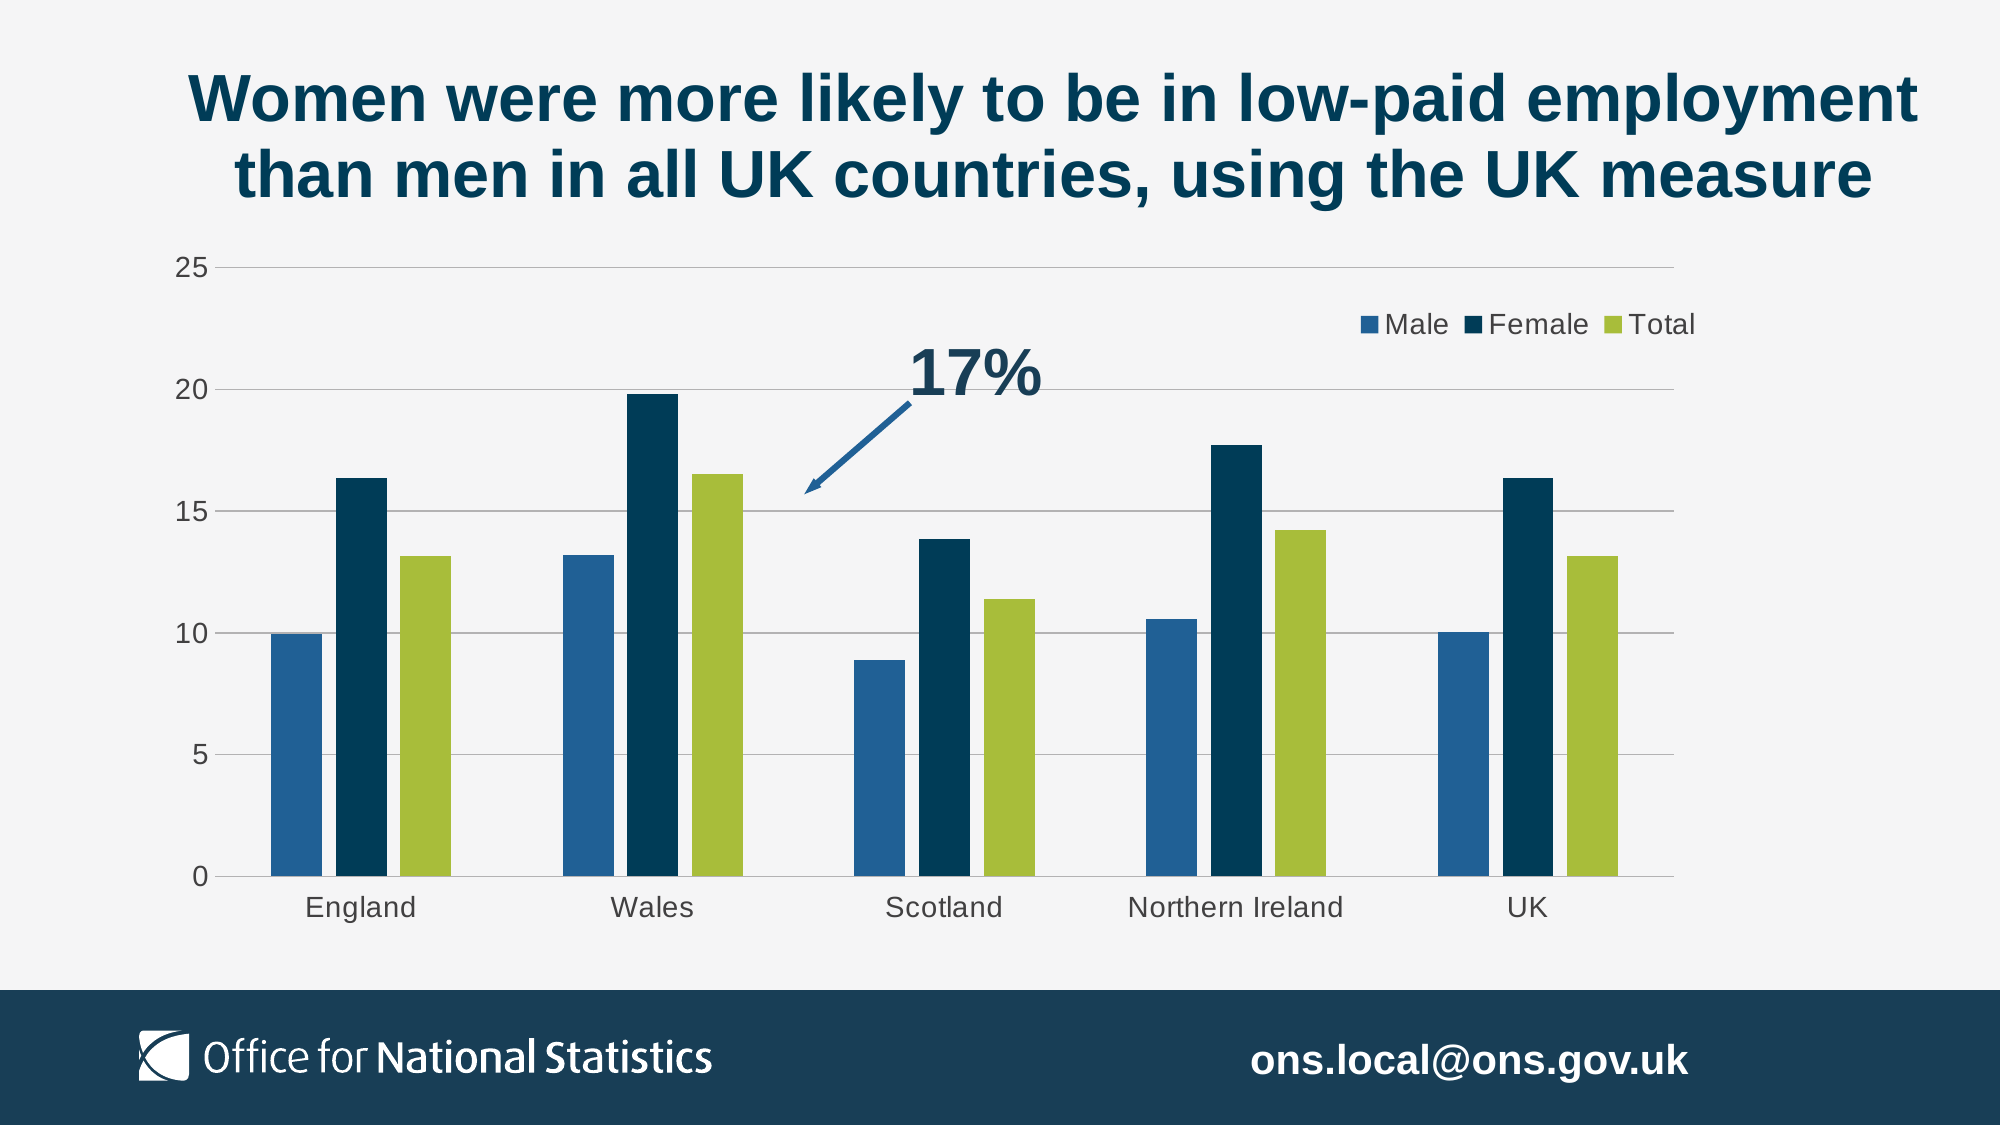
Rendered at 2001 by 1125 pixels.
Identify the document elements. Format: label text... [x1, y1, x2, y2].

text_box 17% [909, 320, 1165, 417]
title Women were more likely to be in low-paid employment than men in all UK countries, using the UK measure [140, 60, 1969, 215]
text_box ons.local@ons.gov.uk [1235, 1025, 1866, 1086]
chart [140, 237, 1866, 939]
